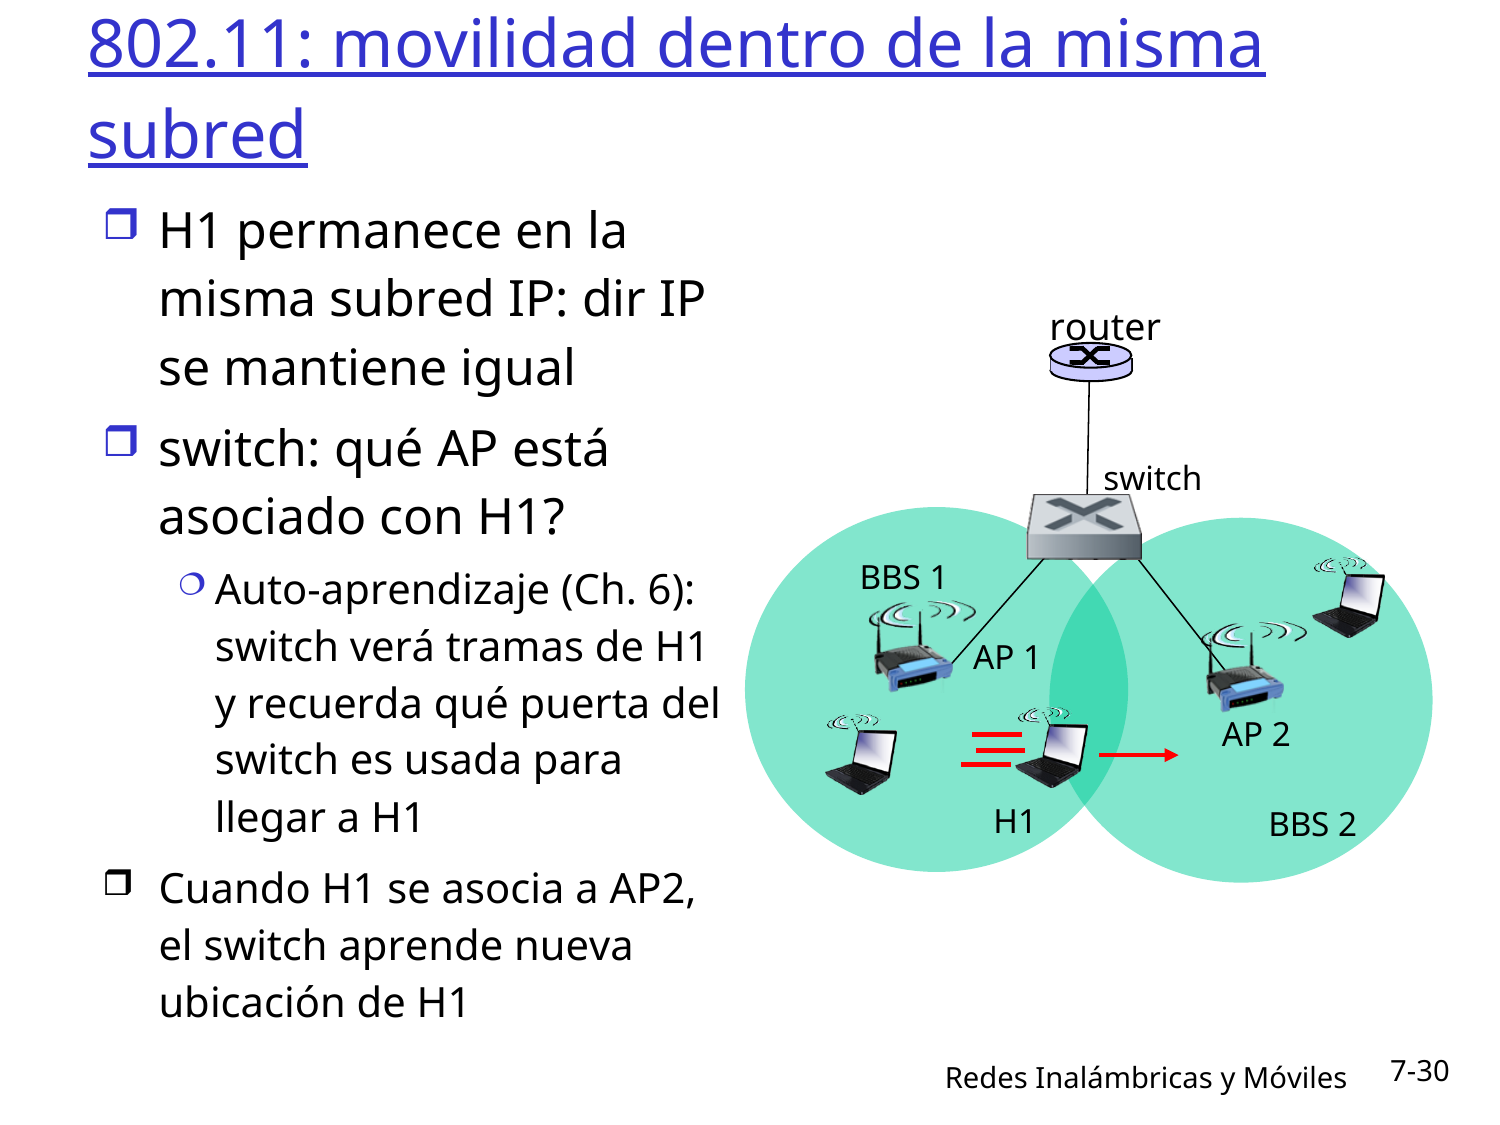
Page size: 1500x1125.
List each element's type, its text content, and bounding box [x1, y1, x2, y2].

text_box H1 [978, 792, 1053, 849]
picture [1026, 494, 1142, 560]
text_box [953, 628, 958, 659]
text_box [1050, 356, 1132, 382]
picture [825, 712, 897, 795]
picture [1200, 620, 1307, 713]
text_box BBS 1 [844, 548, 964, 604]
text_box router [1034, 294, 1176, 356]
picture [868, 599, 976, 693]
text_box [751, 507, 1433, 883]
text_box switch [1088, 449, 1218, 505]
text_box BBS 2 [1253, 795, 1373, 851]
picture [1312, 555, 1385, 638]
list H1 permanece en la misma subred IP: dir IP se mantiene igual switch: qué AP está asociado con H1? Auto-aprendizaje (Ch. 6): switch verá tramas de H1 y recuerda qué puerta del switch es usada para llegar a H1 Cuando H1 se asocia a AP2, el switch aprende nueva ubicación de H1 [87, 187, 751, 1013]
picture [1015, 705, 1088, 788]
title 802.11: movilidad dentro de la misma subred [87, 8, 1426, 165]
text_box AP 2 [1207, 705, 1306, 761]
text_box AP 1 [958, 628, 1058, 684]
